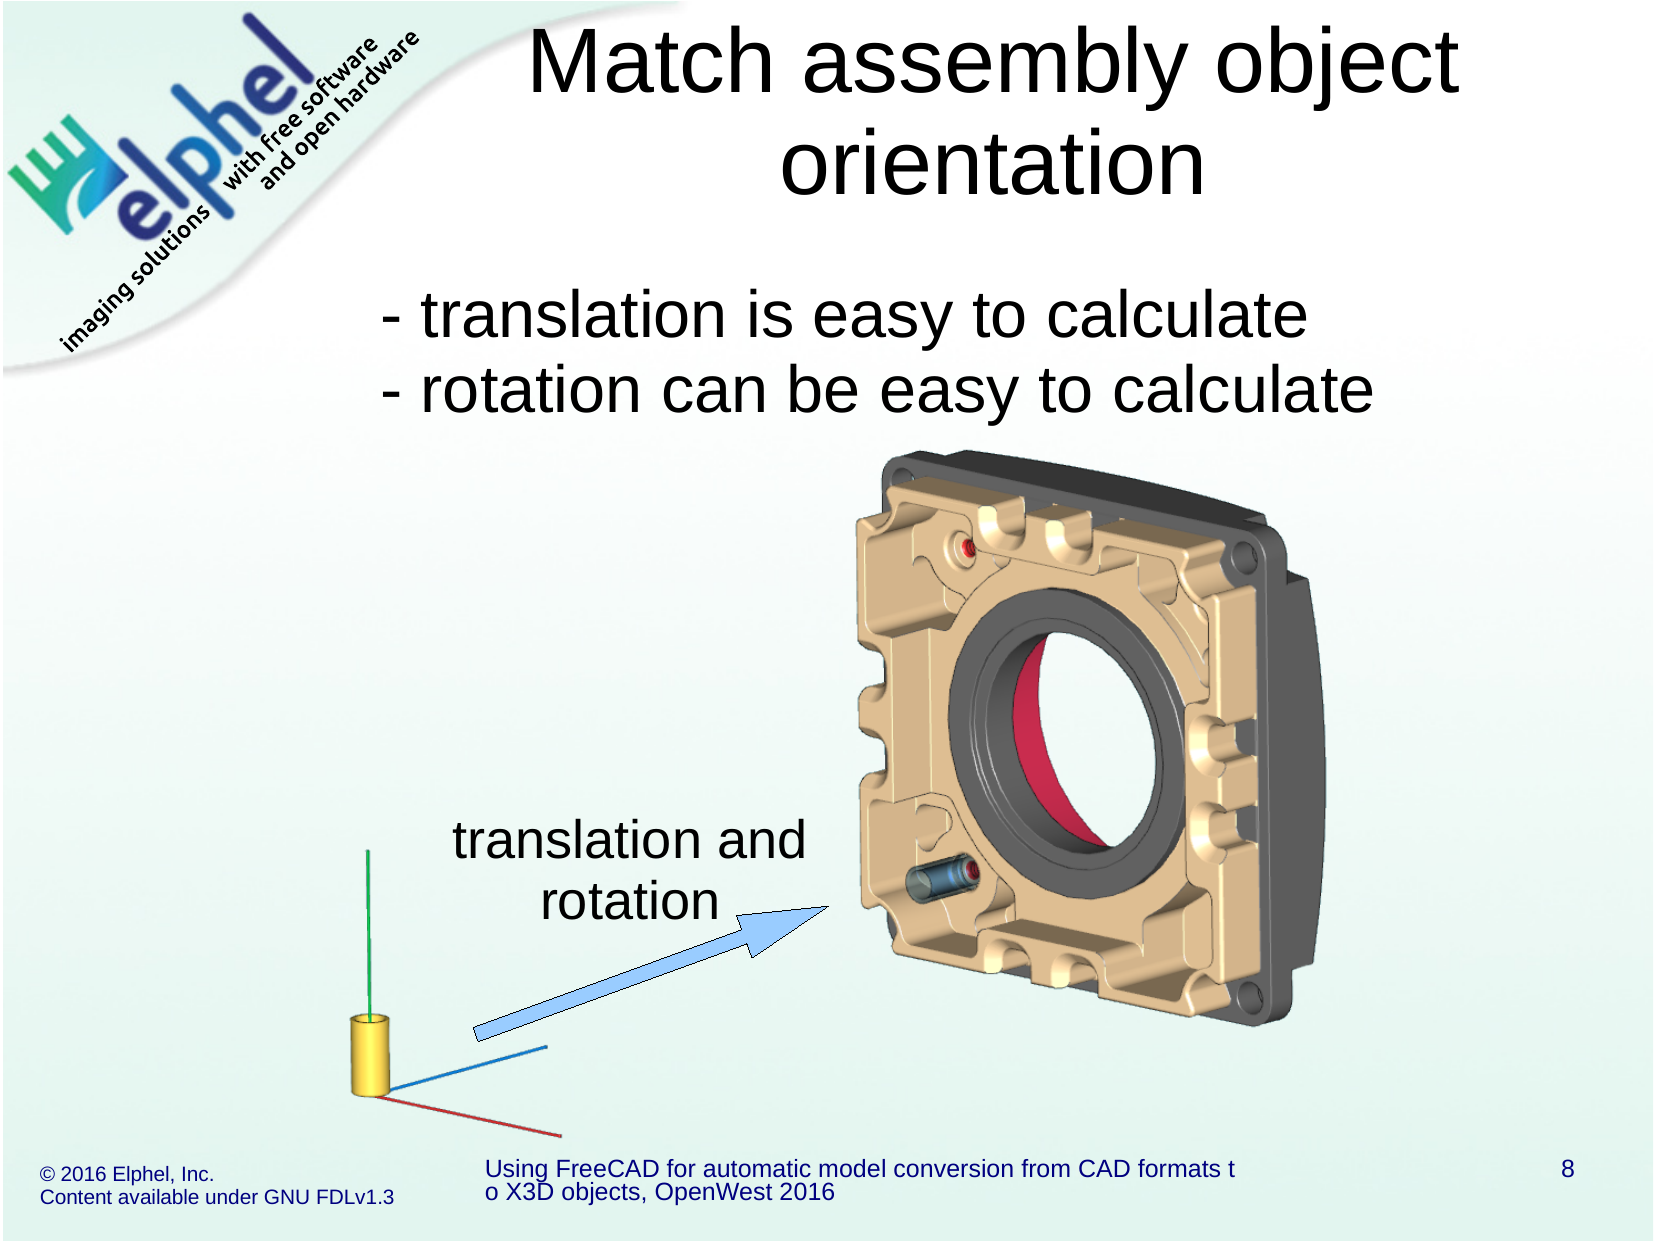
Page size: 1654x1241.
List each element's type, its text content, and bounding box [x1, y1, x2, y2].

text_box - translation is easy to calculate - rotation can be easy to calculate [365, 270, 1396, 435]
picture [3, 1, 1654, 1241]
title Match assembly object orientation [412, 18, 1576, 206]
text_box [473, 939, 780, 1042]
text_box translation and rotation [437, 802, 824, 939]
